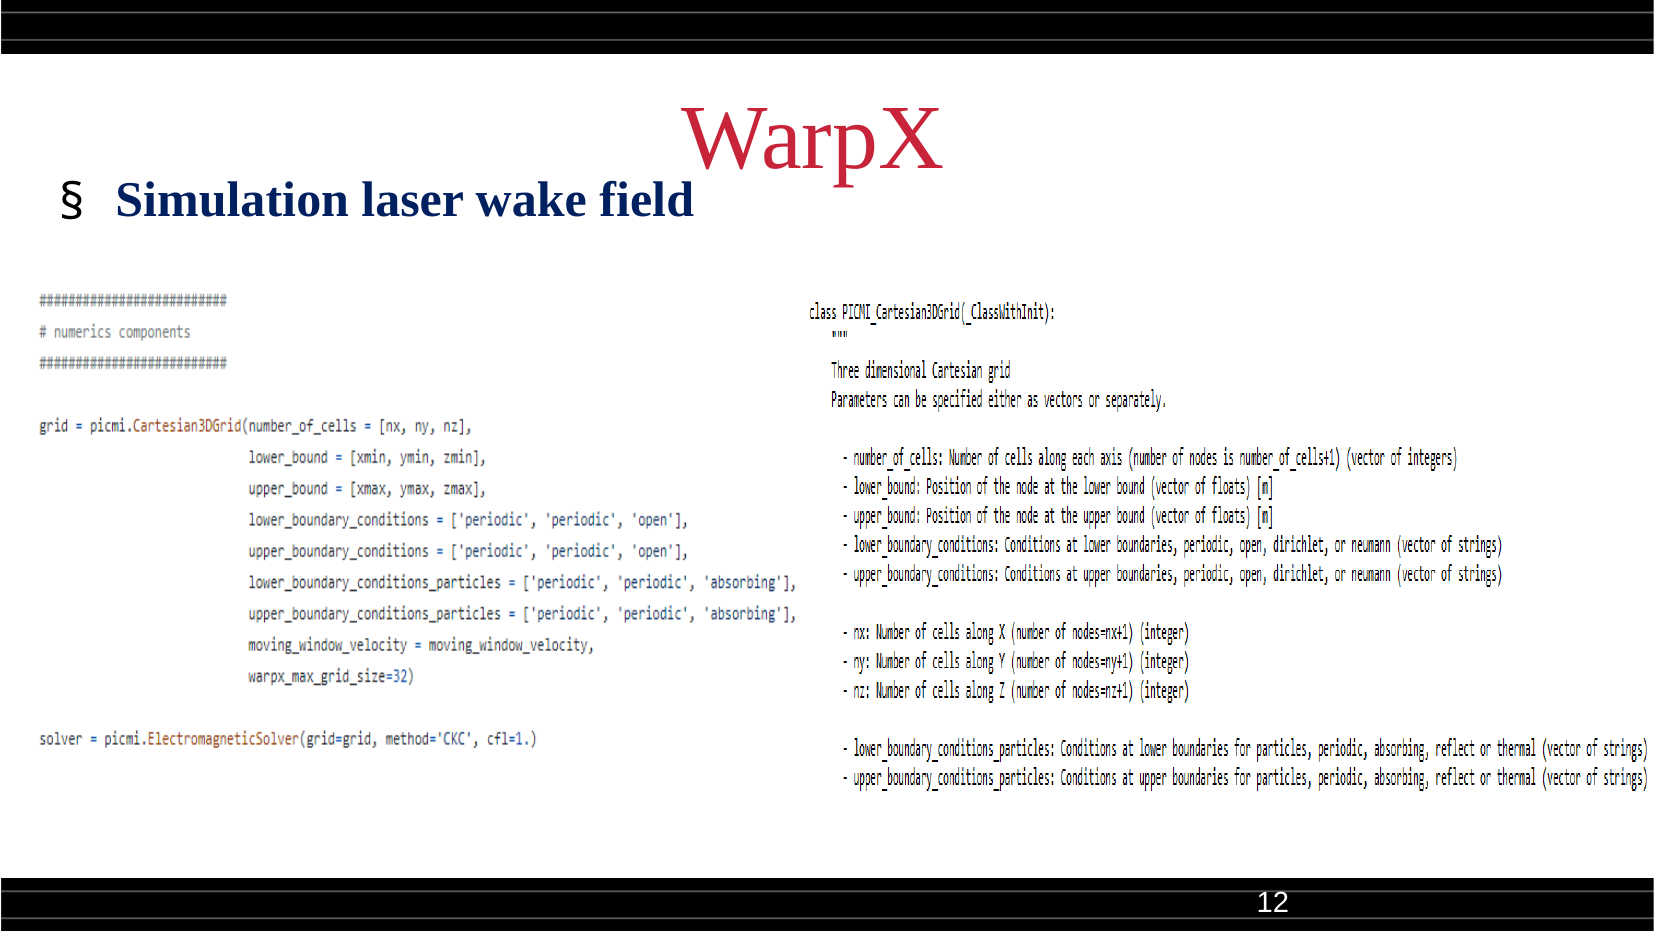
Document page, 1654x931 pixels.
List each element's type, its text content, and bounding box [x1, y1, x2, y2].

picture [30, 255, 1654, 795]
title WarpX [69, 76, 1558, 188]
text_box Simulation laser wake field [44, 164, 823, 241]
